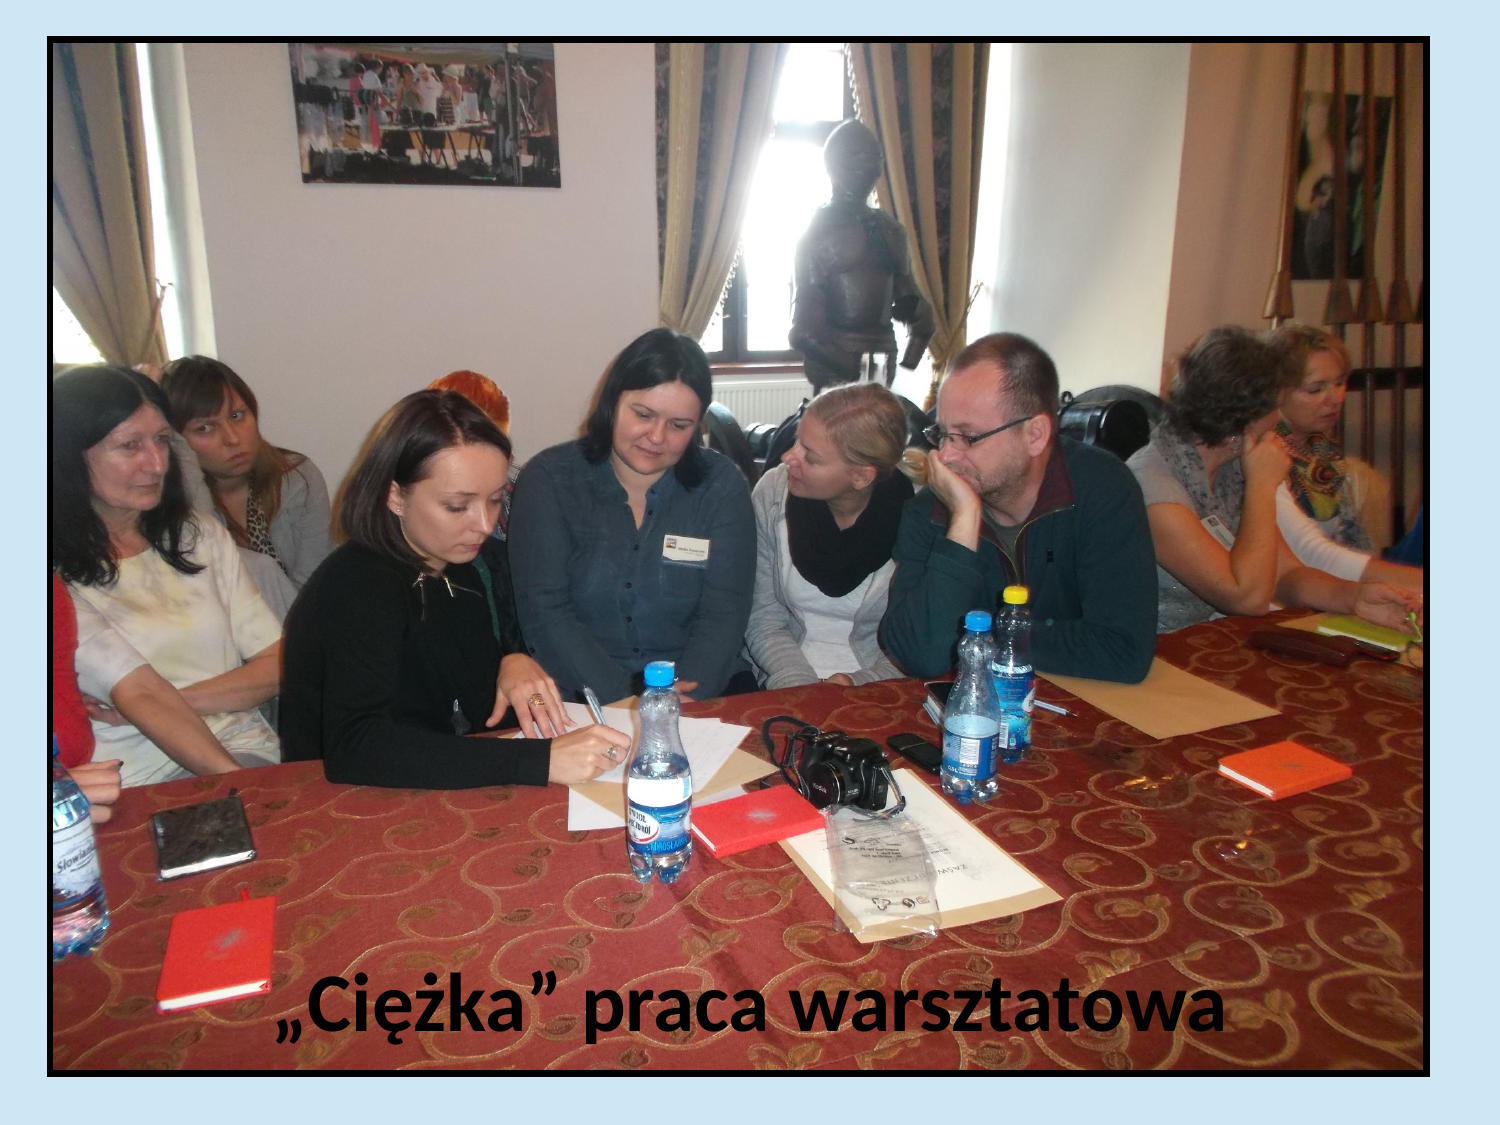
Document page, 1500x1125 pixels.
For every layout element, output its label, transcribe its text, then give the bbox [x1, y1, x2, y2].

picture [53, 42, 1424, 1071]
text_box „Ciężka” praca warsztatowa [256, 940, 1244, 1056]
